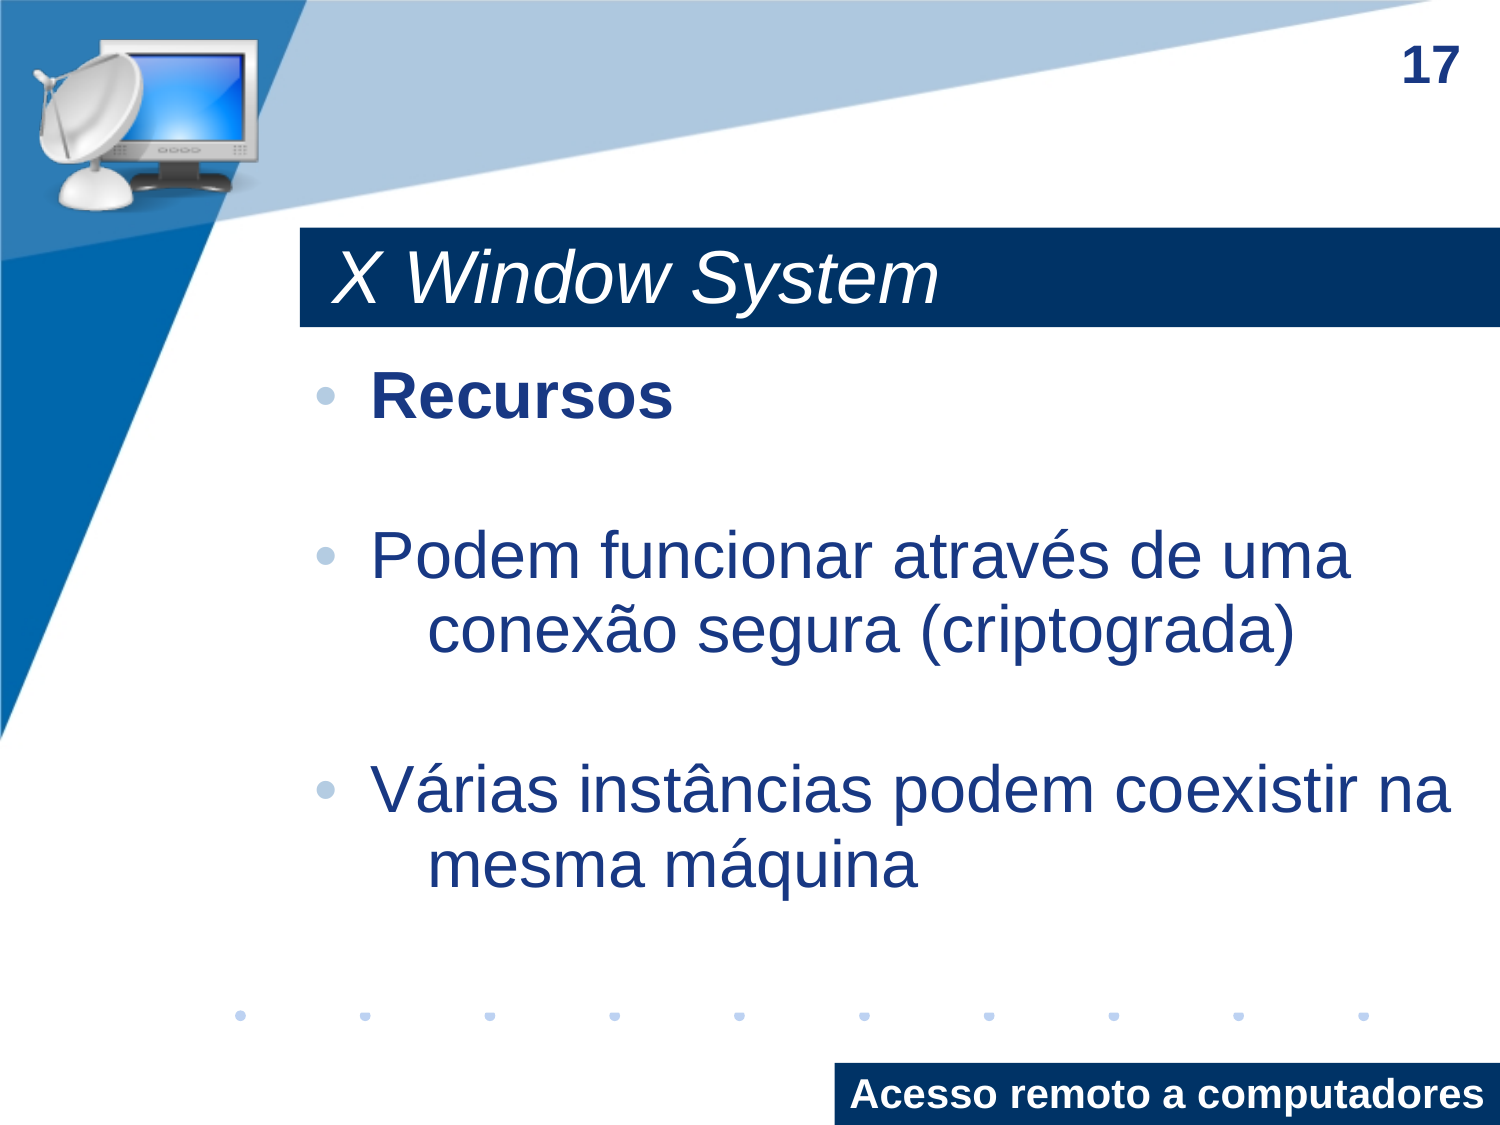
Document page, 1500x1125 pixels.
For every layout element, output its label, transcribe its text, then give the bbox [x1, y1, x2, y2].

title X Window System [299, 227, 1500, 328]
list Recursos Podem funcionar através de uma conexão segura (criptograda) Várias instâncias podem coexistir na mesma máquina [299, 350, 1477, 1013]
picture [0, 0, 1500, 842]
